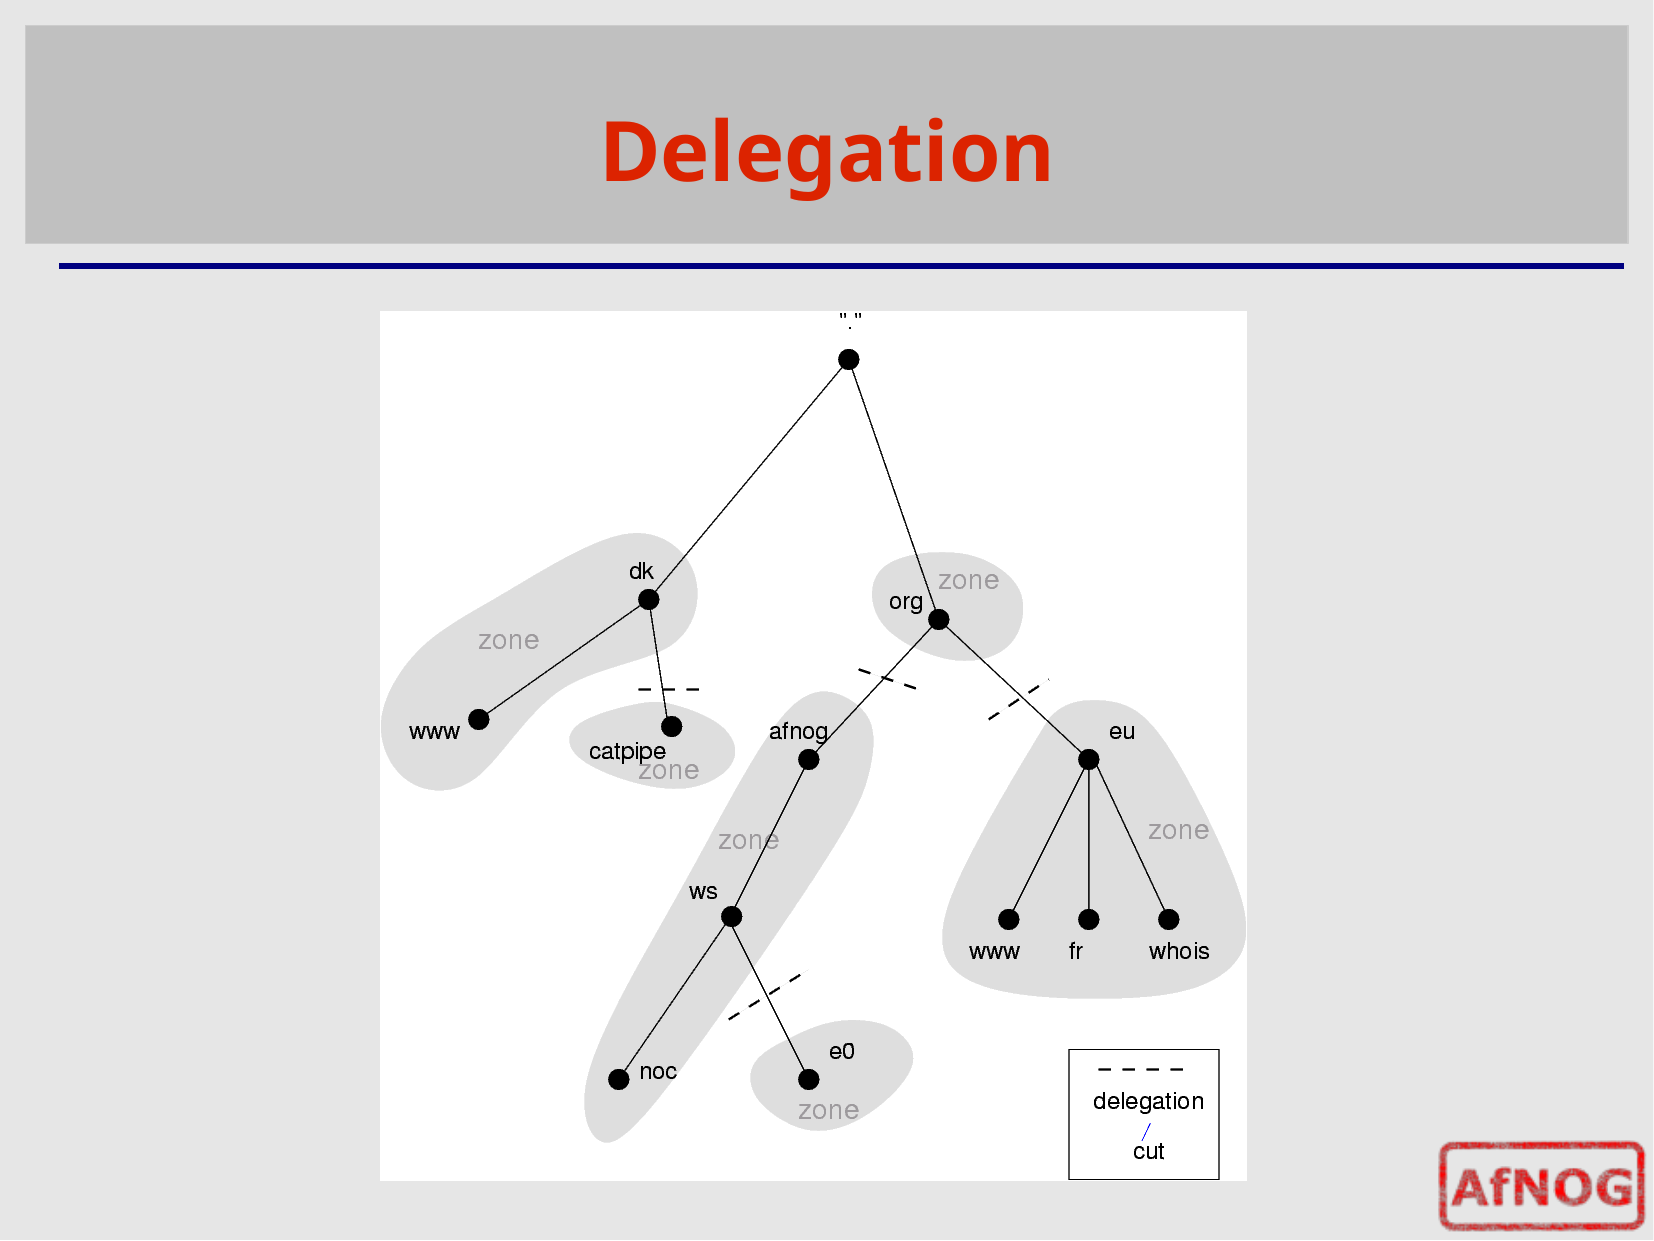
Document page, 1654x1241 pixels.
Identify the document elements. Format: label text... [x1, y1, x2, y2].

picture [1437, 1139, 1648, 1235]
title Delegation [121, 46, 1534, 254]
picture [380, 311, 1247, 1181]
